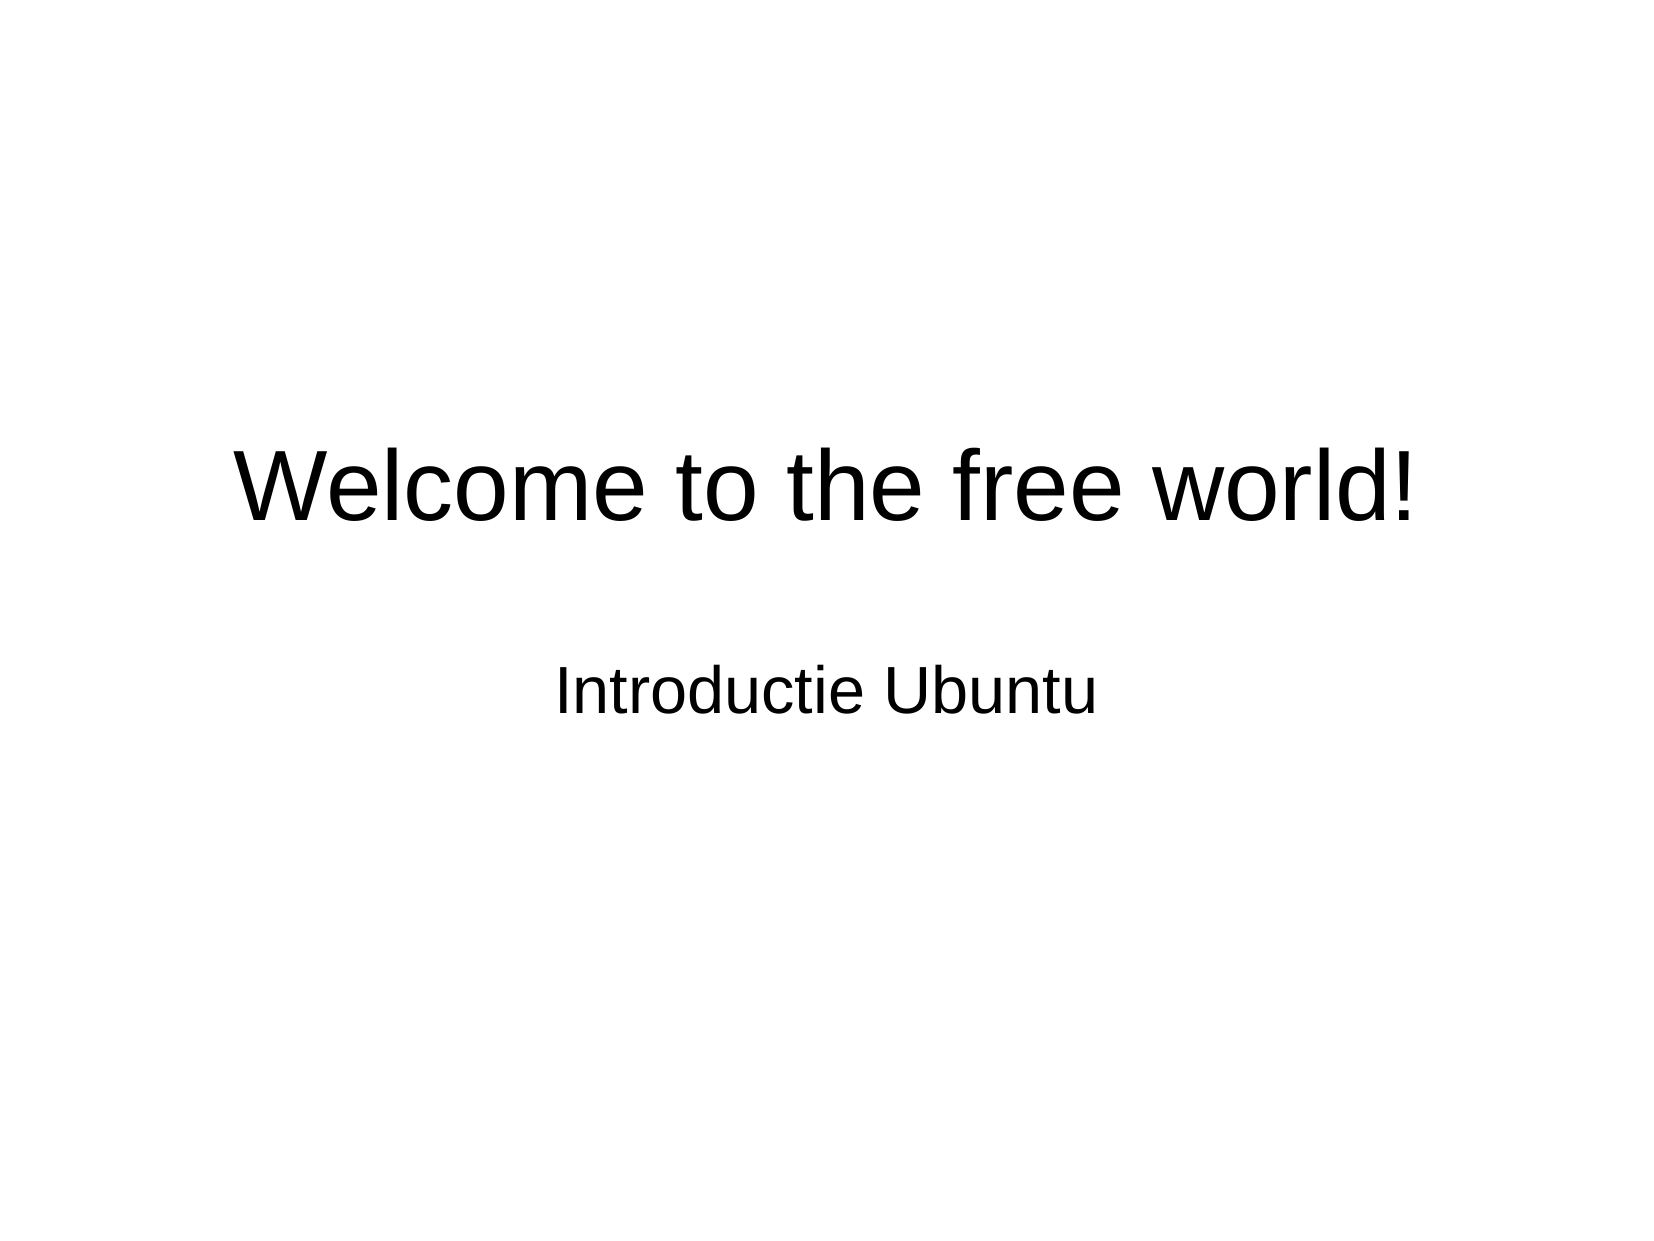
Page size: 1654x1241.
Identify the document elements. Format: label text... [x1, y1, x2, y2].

subtitle Welcome to the free world! Introductie Ubuntu [82, 56, 1571, 1102]
